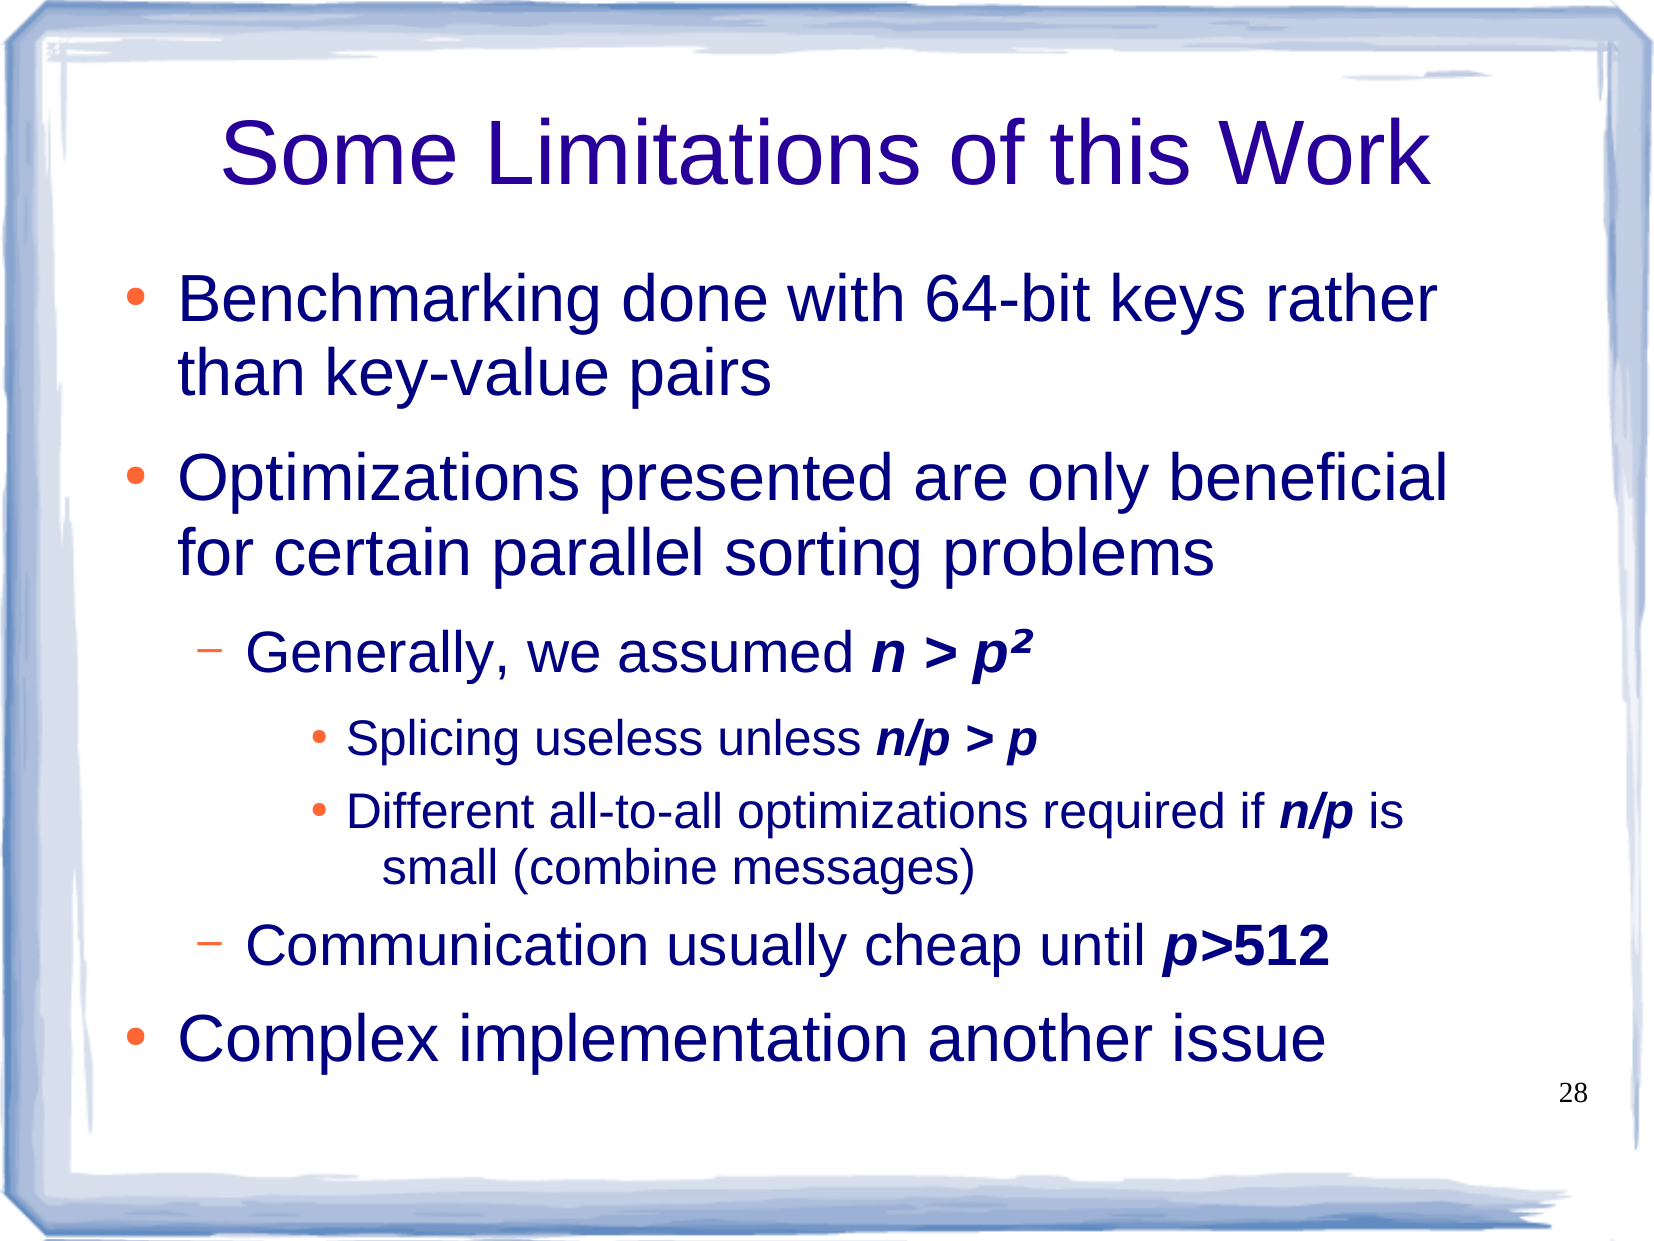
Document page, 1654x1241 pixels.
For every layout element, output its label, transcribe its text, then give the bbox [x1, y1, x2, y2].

title Some Limitations of this Work [82, 49, 1571, 257]
list Benchmarking done with 64-bit keys rather than key-value pairs Optimizations presented are only beneficial for certain parallel sorting problems Generally, we assumed n > p² Splicing useless unless n/p > p Different all-to-all optimizations required if n/p is small (combine messages) Communication usually cheap until p>512 Complex implementation another issue [106, 260, 1530, 1077]
picture [0, 0, 1654, 1241]
